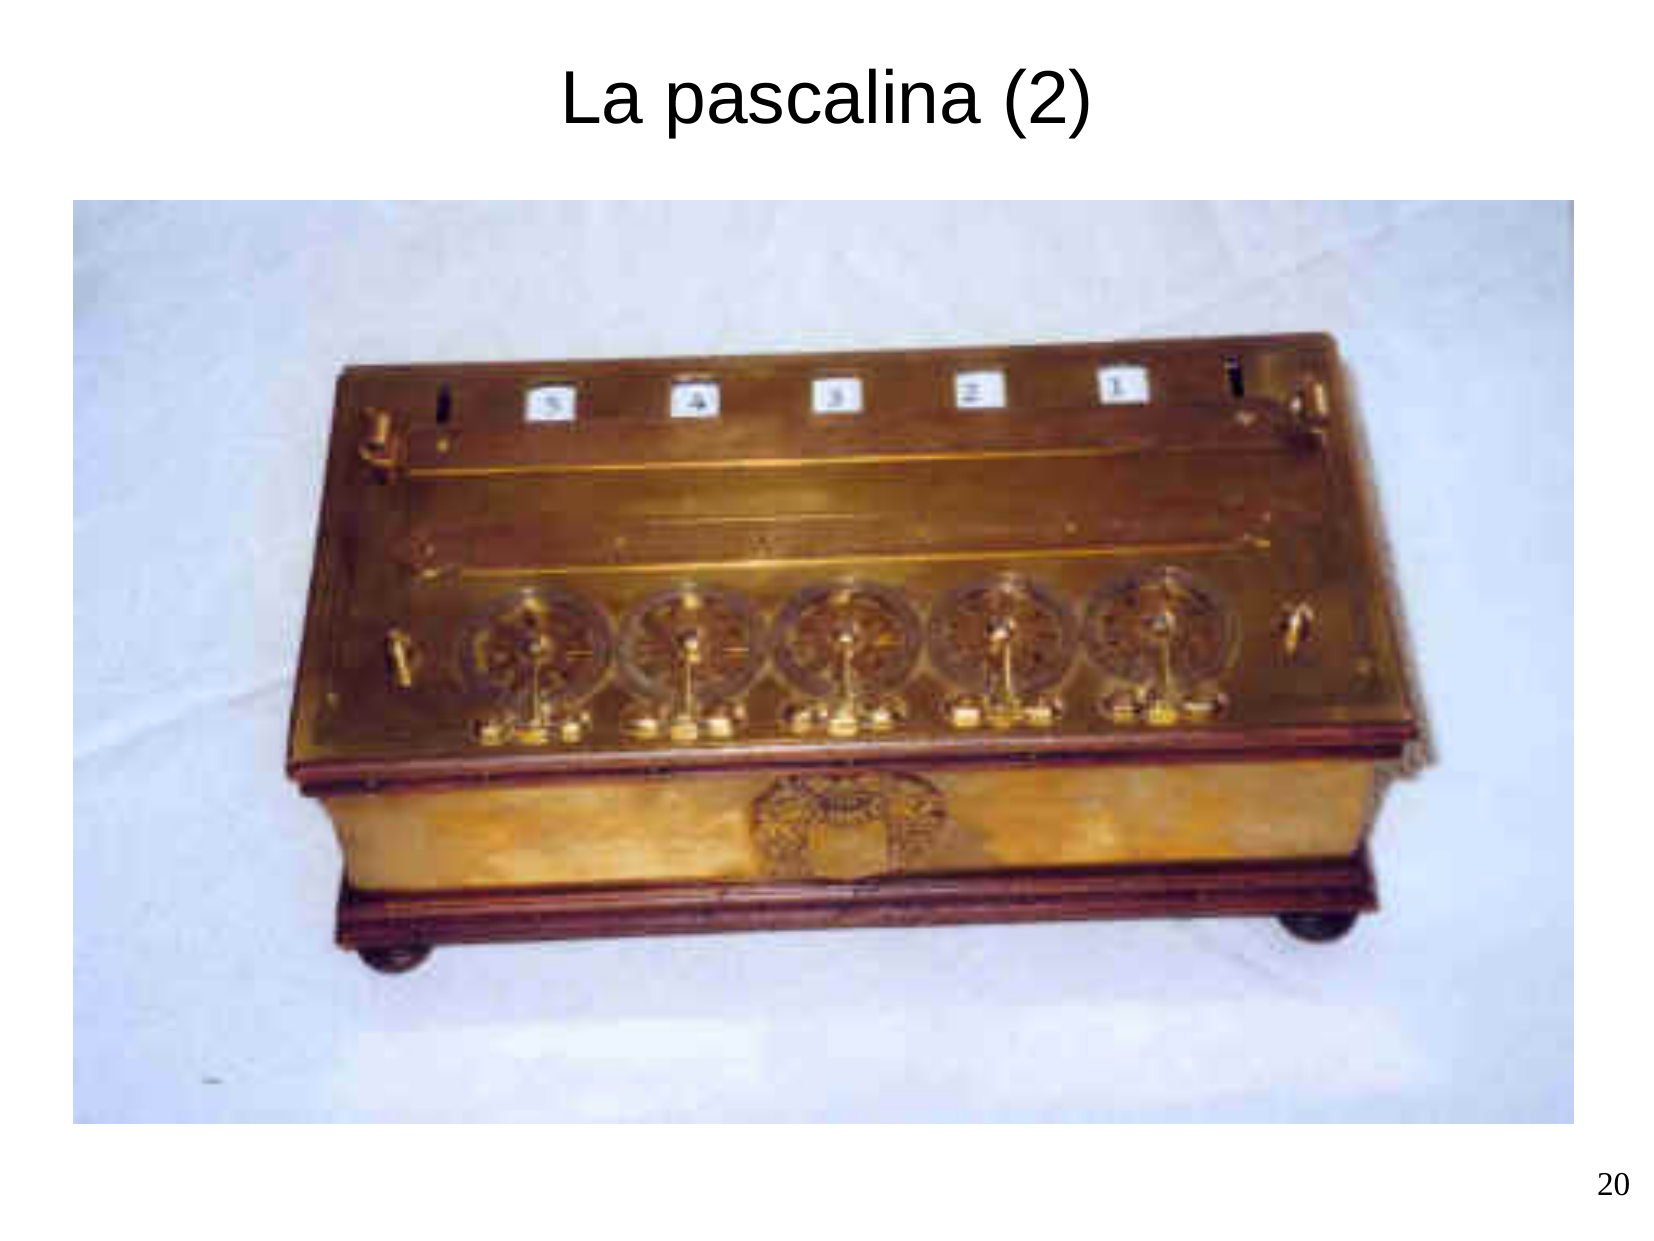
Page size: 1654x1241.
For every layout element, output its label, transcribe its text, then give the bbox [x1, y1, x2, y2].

picture [73, 200, 1574, 1124]
title La pascalina (2) [37, 30, 1617, 166]
